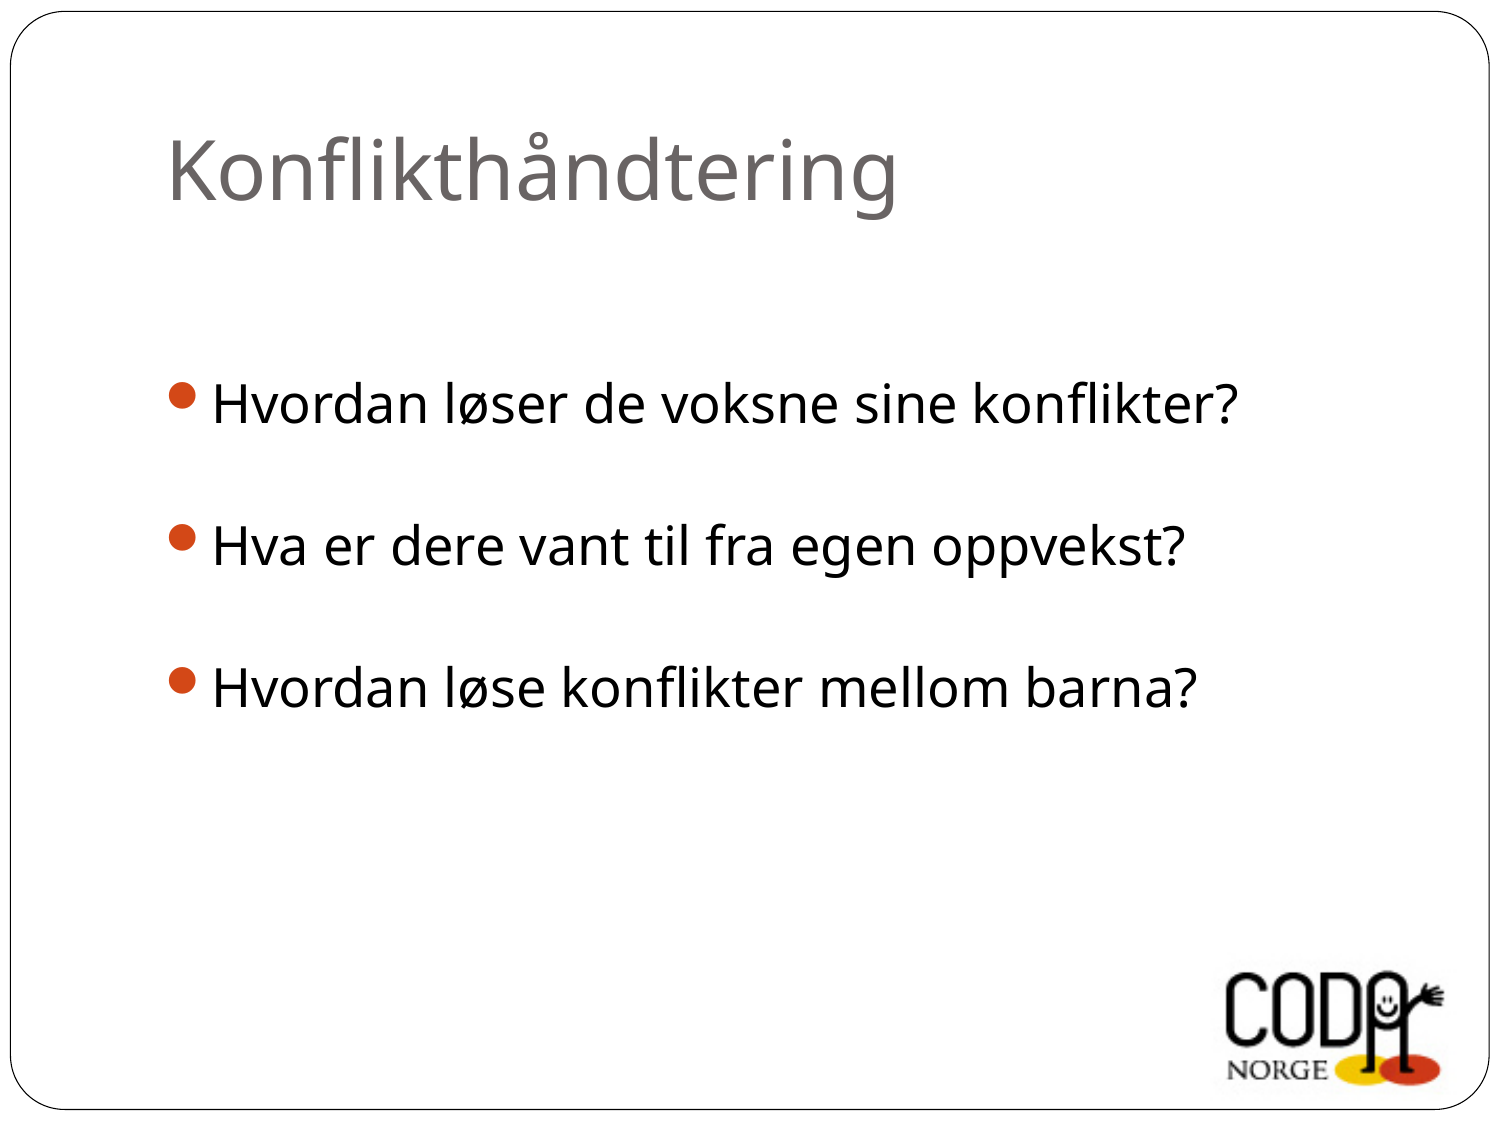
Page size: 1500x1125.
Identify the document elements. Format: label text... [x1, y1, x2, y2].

picture [1210, 952, 1457, 1101]
title Konflikthåndtering [150, 45, 1426, 233]
list Hvordan løser de voksne sine konflikter? Hva er dere vant til fra egen oppvekst? Hvordan løse konflikter mellom barna? [150, 361, 1426, 988]
